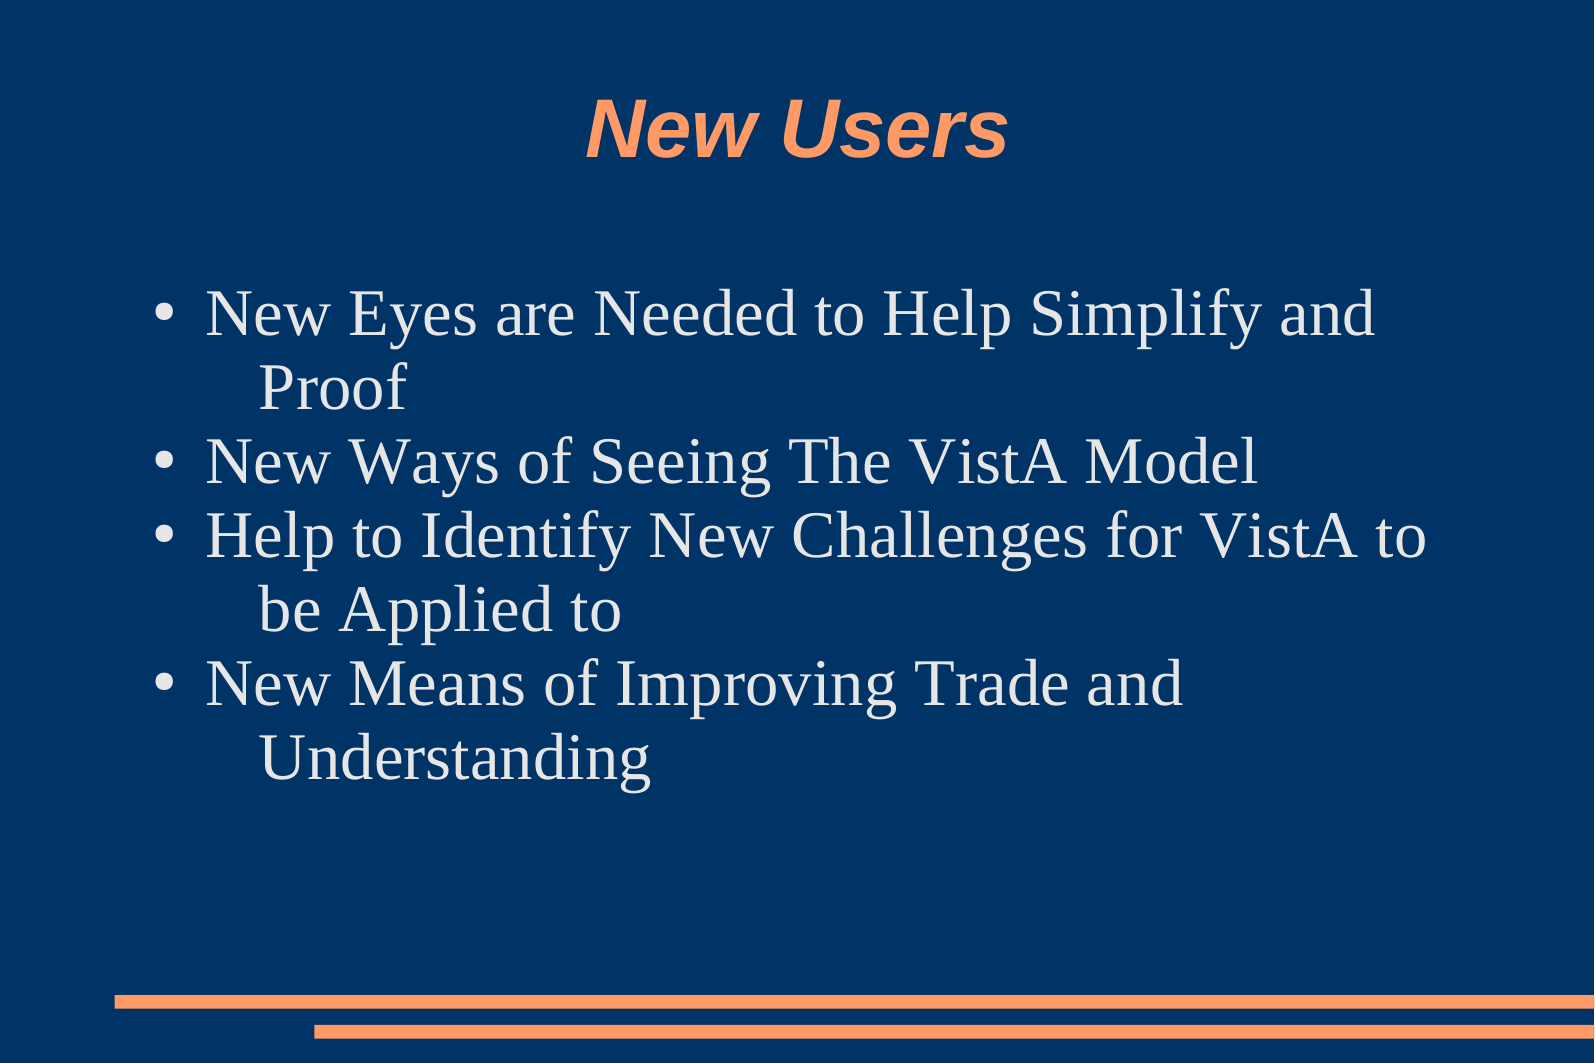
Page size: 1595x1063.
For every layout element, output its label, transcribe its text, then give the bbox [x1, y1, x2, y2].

list New Eyes are Needed to Help Simplify and Proof New Ways of Seeing The VistA Model Help to Identify New Challenges for VistA to be Applied to New Means of Improving Trade and Understanding [117, 276, 1505, 971]
title New Users [117, 39, 1479, 218]
